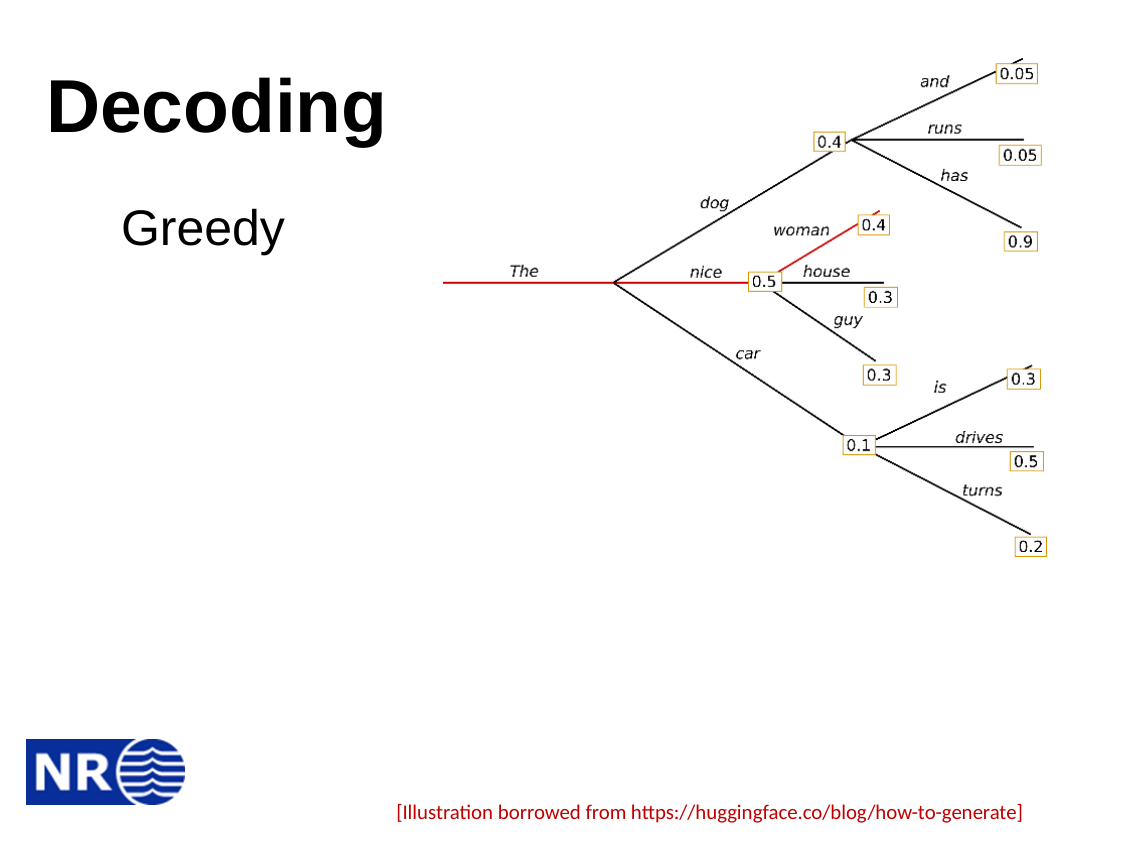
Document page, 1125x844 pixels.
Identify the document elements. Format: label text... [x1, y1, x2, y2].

picture [443, 58, 1047, 557]
text_box [Illustration borrowed from https://huggingface.co/blog/how-to-generate] [381, 791, 1103, 832]
title Decoding [30, 32, 1095, 157]
list Greedy [30, 187, 699, 694]
